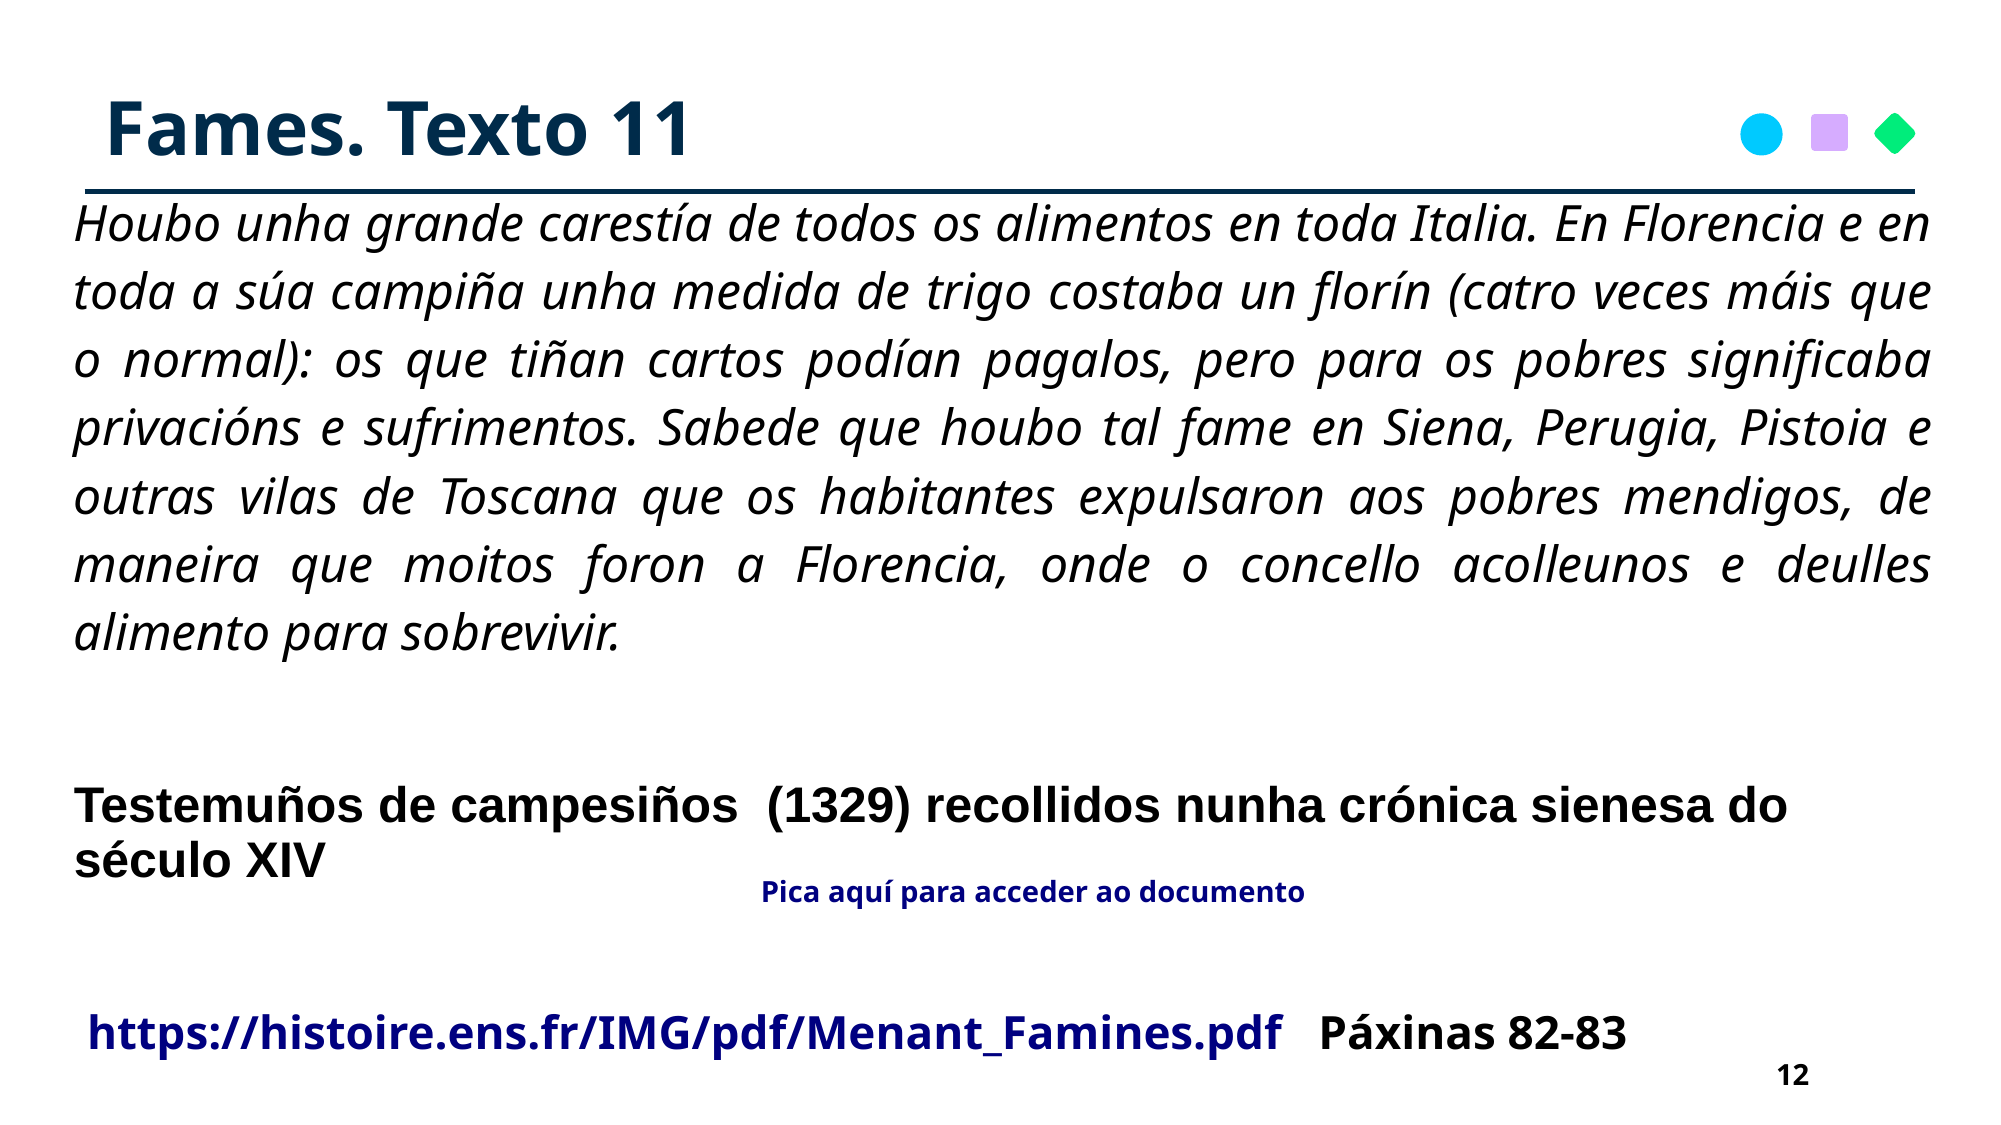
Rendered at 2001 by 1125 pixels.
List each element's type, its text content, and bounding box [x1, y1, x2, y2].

text_box Houbo unha grande carestía de todos os alimentos en toda Italia. En Florencia e en toda a súa campiña unha medida de trigo costaba un florín (catro veces máis que o normal): os que tiñan cartos podían pagalos, pero para os pobres significaba privacións e sufrimentos. Sabede que houbo tal fame en Siena, Perugia, Pistoia e outras vilas de Toscana que os habitantes expulsaron aos pobres mendigos, de maneira que moitos foron a Florencia, onde o concello acolleunos e deulles alimento para sobrevivir. Testemuños de campesiños (1329) recollidos nunha crónica sienesa do século XIV [59, 236, 1949, 840]
title Fames. Texto 11 [84, 29, 1601, 178]
text_box https://histoire.ens.fr/IMG/pdf/Menant_Famines.pdf Páxinas 82-83 [72, 1000, 1586, 1063]
text_box Pica aquí para acceder ao documento [620, 856, 1447, 927]
